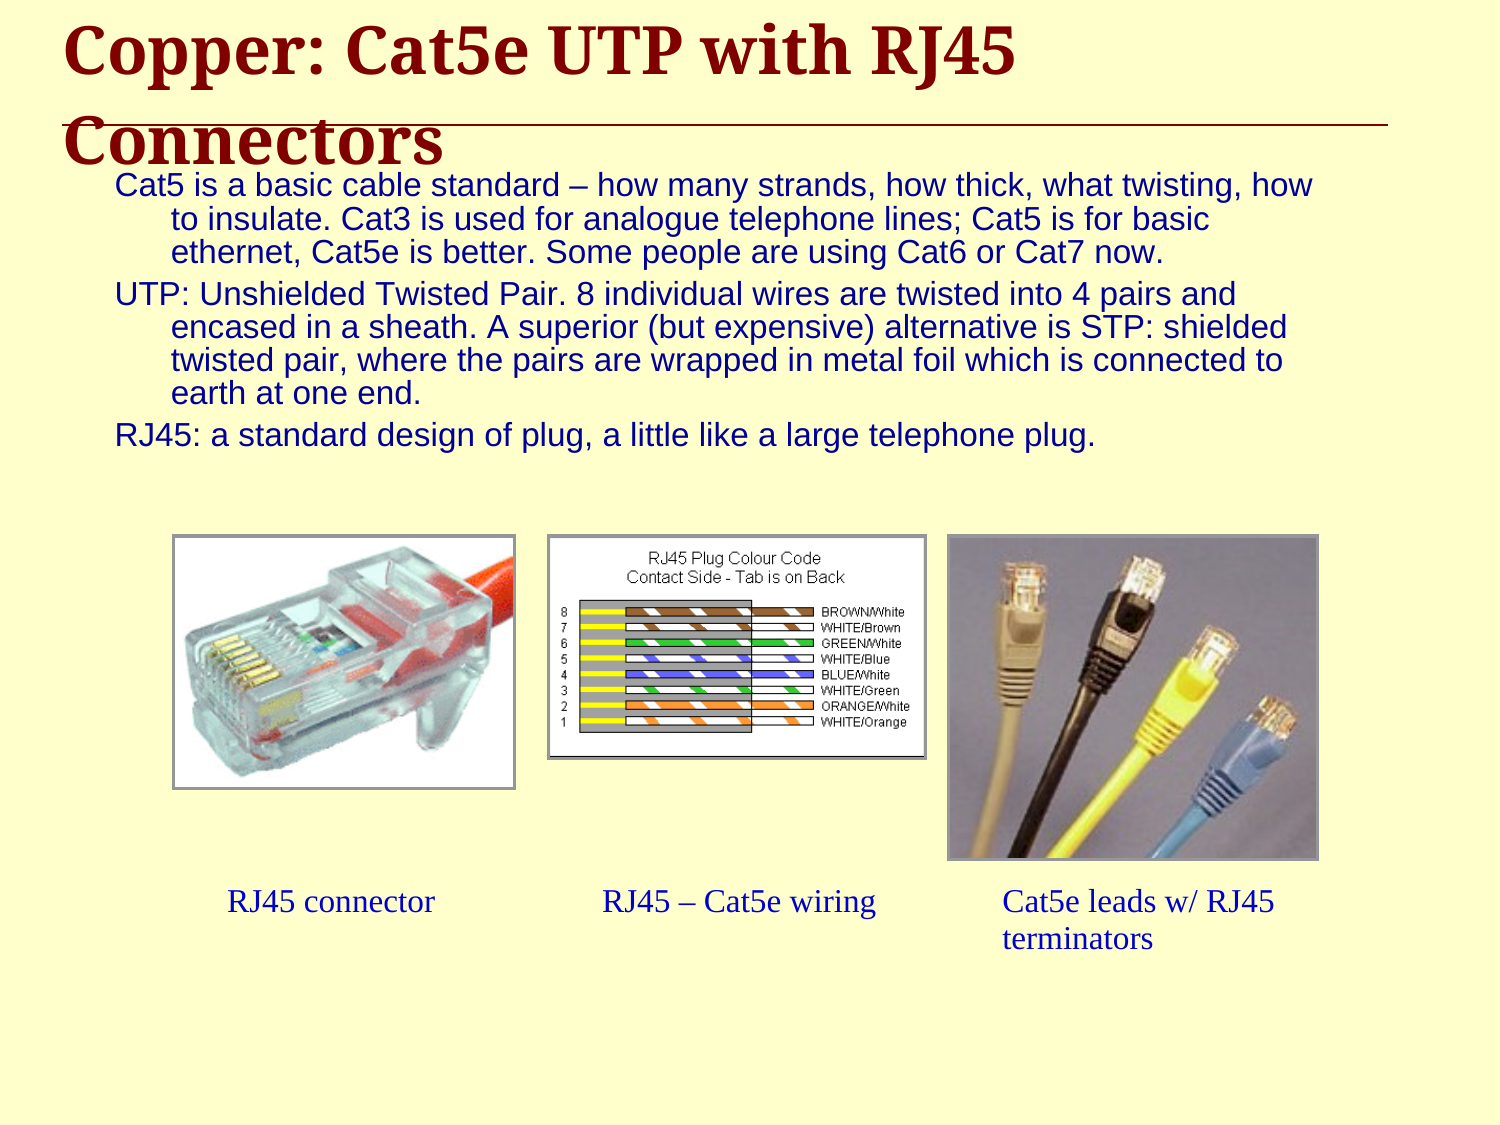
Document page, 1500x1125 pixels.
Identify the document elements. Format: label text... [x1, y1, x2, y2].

picture [550, 538, 924, 757]
picture [950, 538, 1316, 858]
text_box RJ45 – Cat5e wiring [587, 875, 893, 928]
text_box RJ45 connector [212, 875, 451, 928]
picture [175, 538, 513, 787]
text_box Cat5e leads w/ RJ45 terminators [987, 874, 1291, 965]
